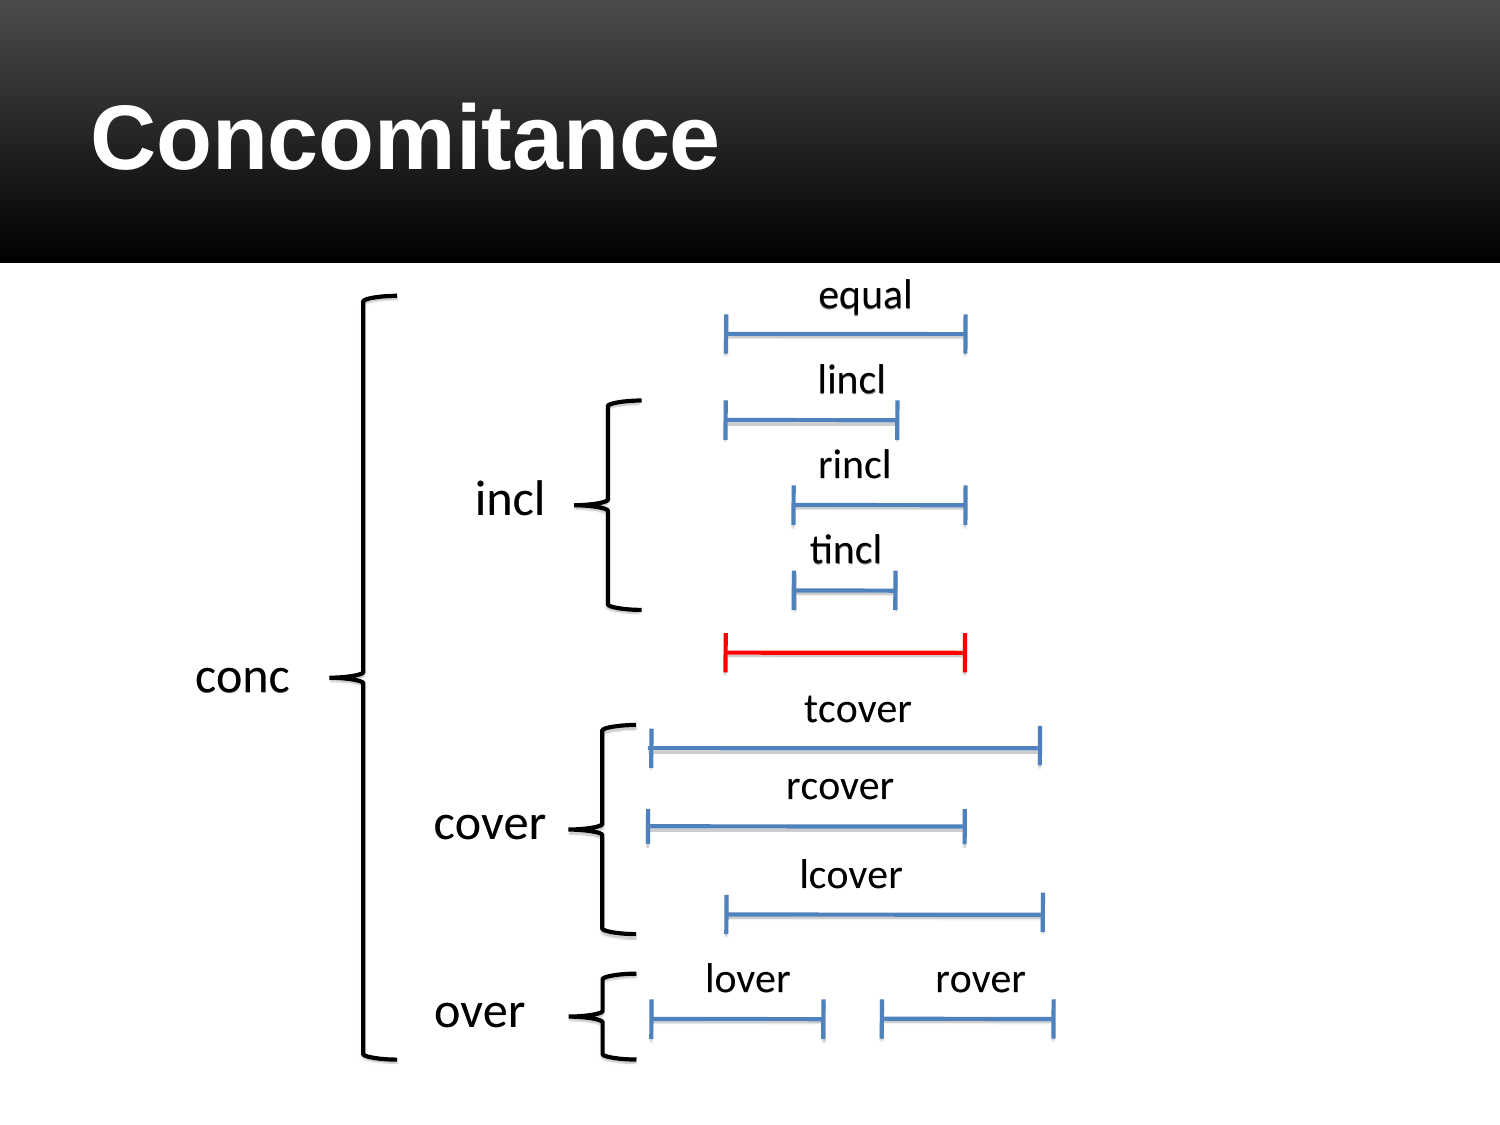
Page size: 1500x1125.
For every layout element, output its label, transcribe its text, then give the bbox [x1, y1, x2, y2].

text_box incl [460, 457, 561, 533]
text_box lcover [784, 838, 918, 905]
text_box cover [418, 781, 562, 857]
text_box lincl [802, 344, 901, 411]
title Concomitance [75, 45, 1426, 233]
text_box lover [690, 943, 806, 1009]
text_box over [419, 969, 541, 1045]
text_box tincl [795, 514, 898, 581]
text_box tcover [789, 672, 927, 739]
text_box equal [803, 259, 928, 326]
text_box conc [180, 634, 305, 711]
text_box rcover [771, 754, 931, 816]
text_box rover [920, 943, 1041, 1009]
text_box rincl [803, 429, 907, 495]
